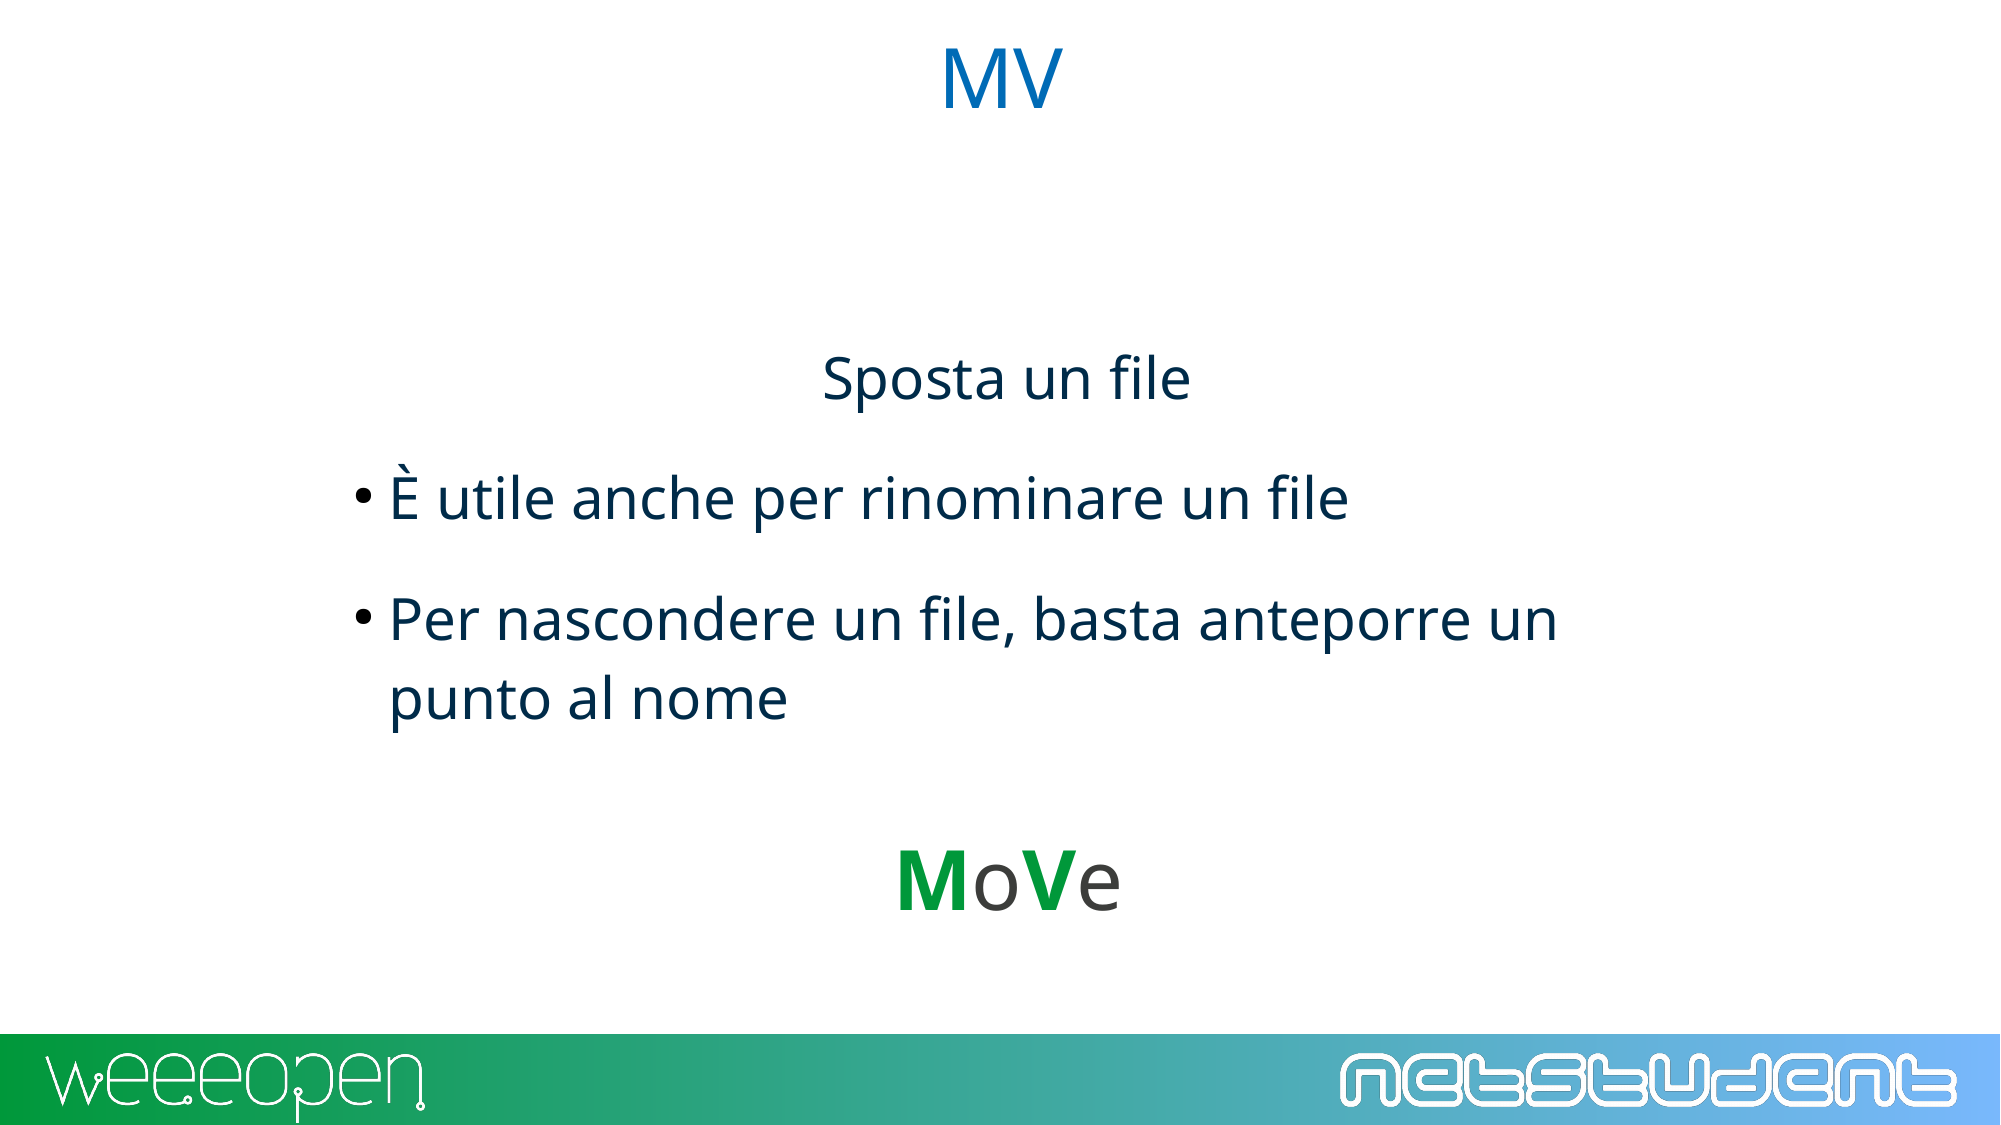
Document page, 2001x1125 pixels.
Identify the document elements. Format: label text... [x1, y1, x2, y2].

picture [1340, 1053, 1957, 1107]
picture [45, 1053, 425, 1123]
title MV [43, 29, 1959, 247]
text_box MoVe [885, 819, 1131, 935]
text_box Sposta un file È utile anche per rinominare un file Per nascondere un file, basta anteporre un punto al nome [338, 329, 1676, 753]
